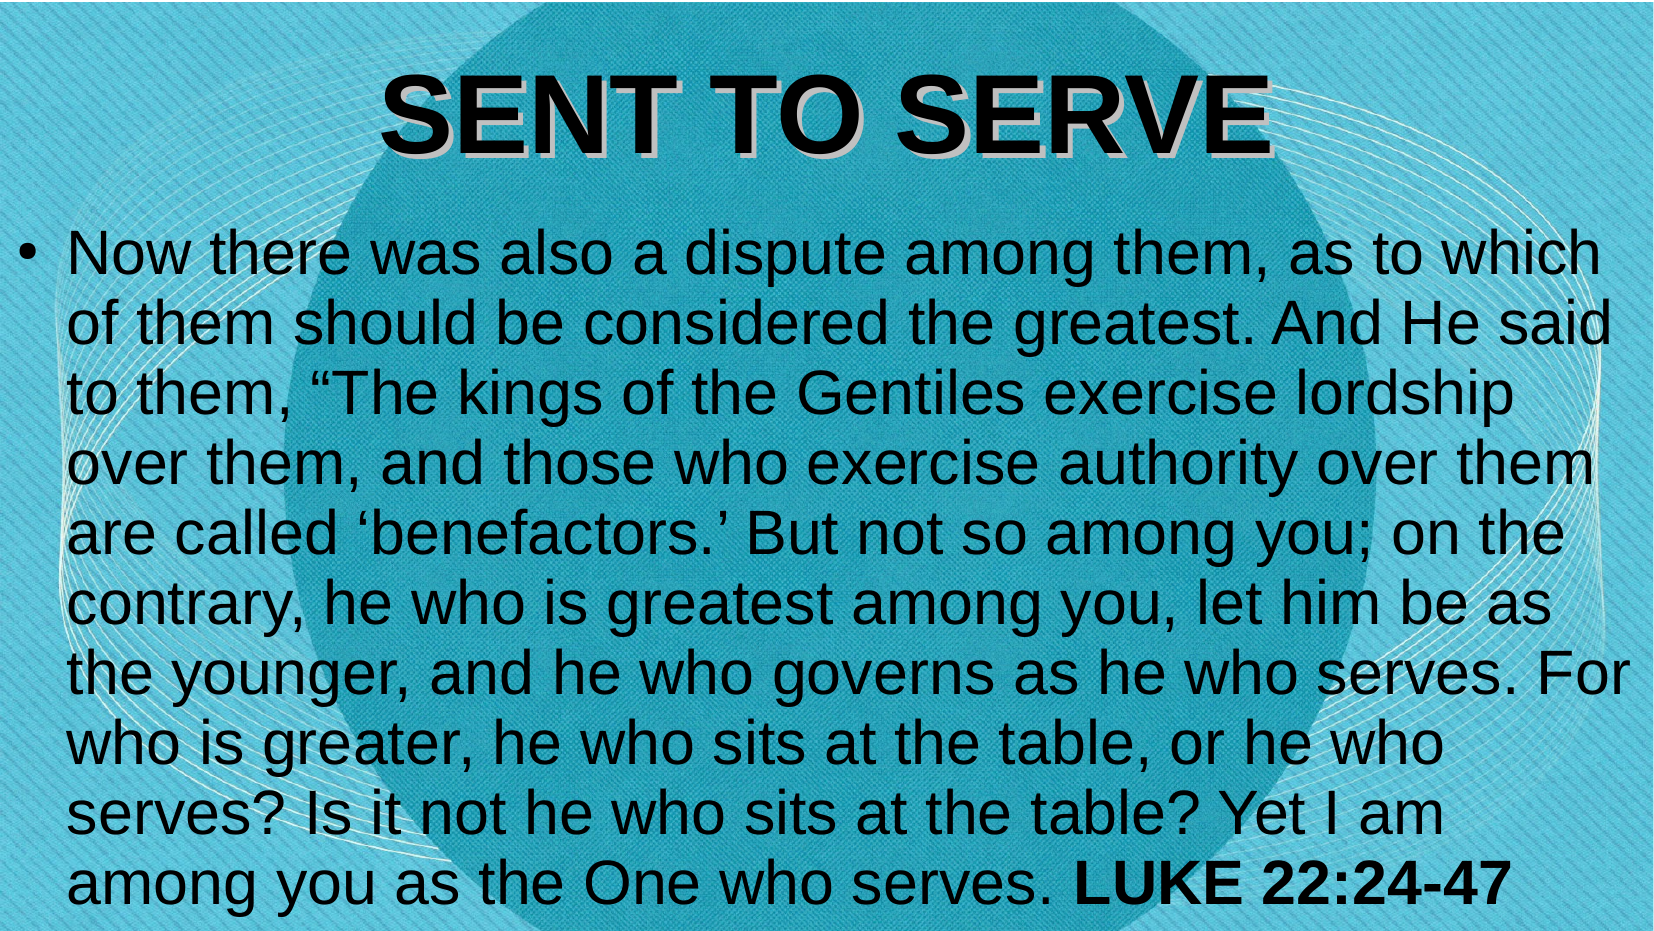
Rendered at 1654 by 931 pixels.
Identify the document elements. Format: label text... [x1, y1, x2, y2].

picture [0, 2, 1654, 931]
title SENT TO SERVE [82, 37, 1571, 193]
list Now there was also a dispute among them, as to which of them should be considered the greatest. And He said to them, “The kings of the Gentiles exercise lordship over them, and those who exercise authority over them are called ‘benefactors.’ But not so among you; on the contrary, he who is greatest among you, let him be as the younger, and he who governs as he who serves. For who is greater, he who sits at the table, or he who serves? Is it not he who sits at the table? Yet I am among you as the One who serves. LUKE 22:24-47 [0, 217, 1651, 931]
